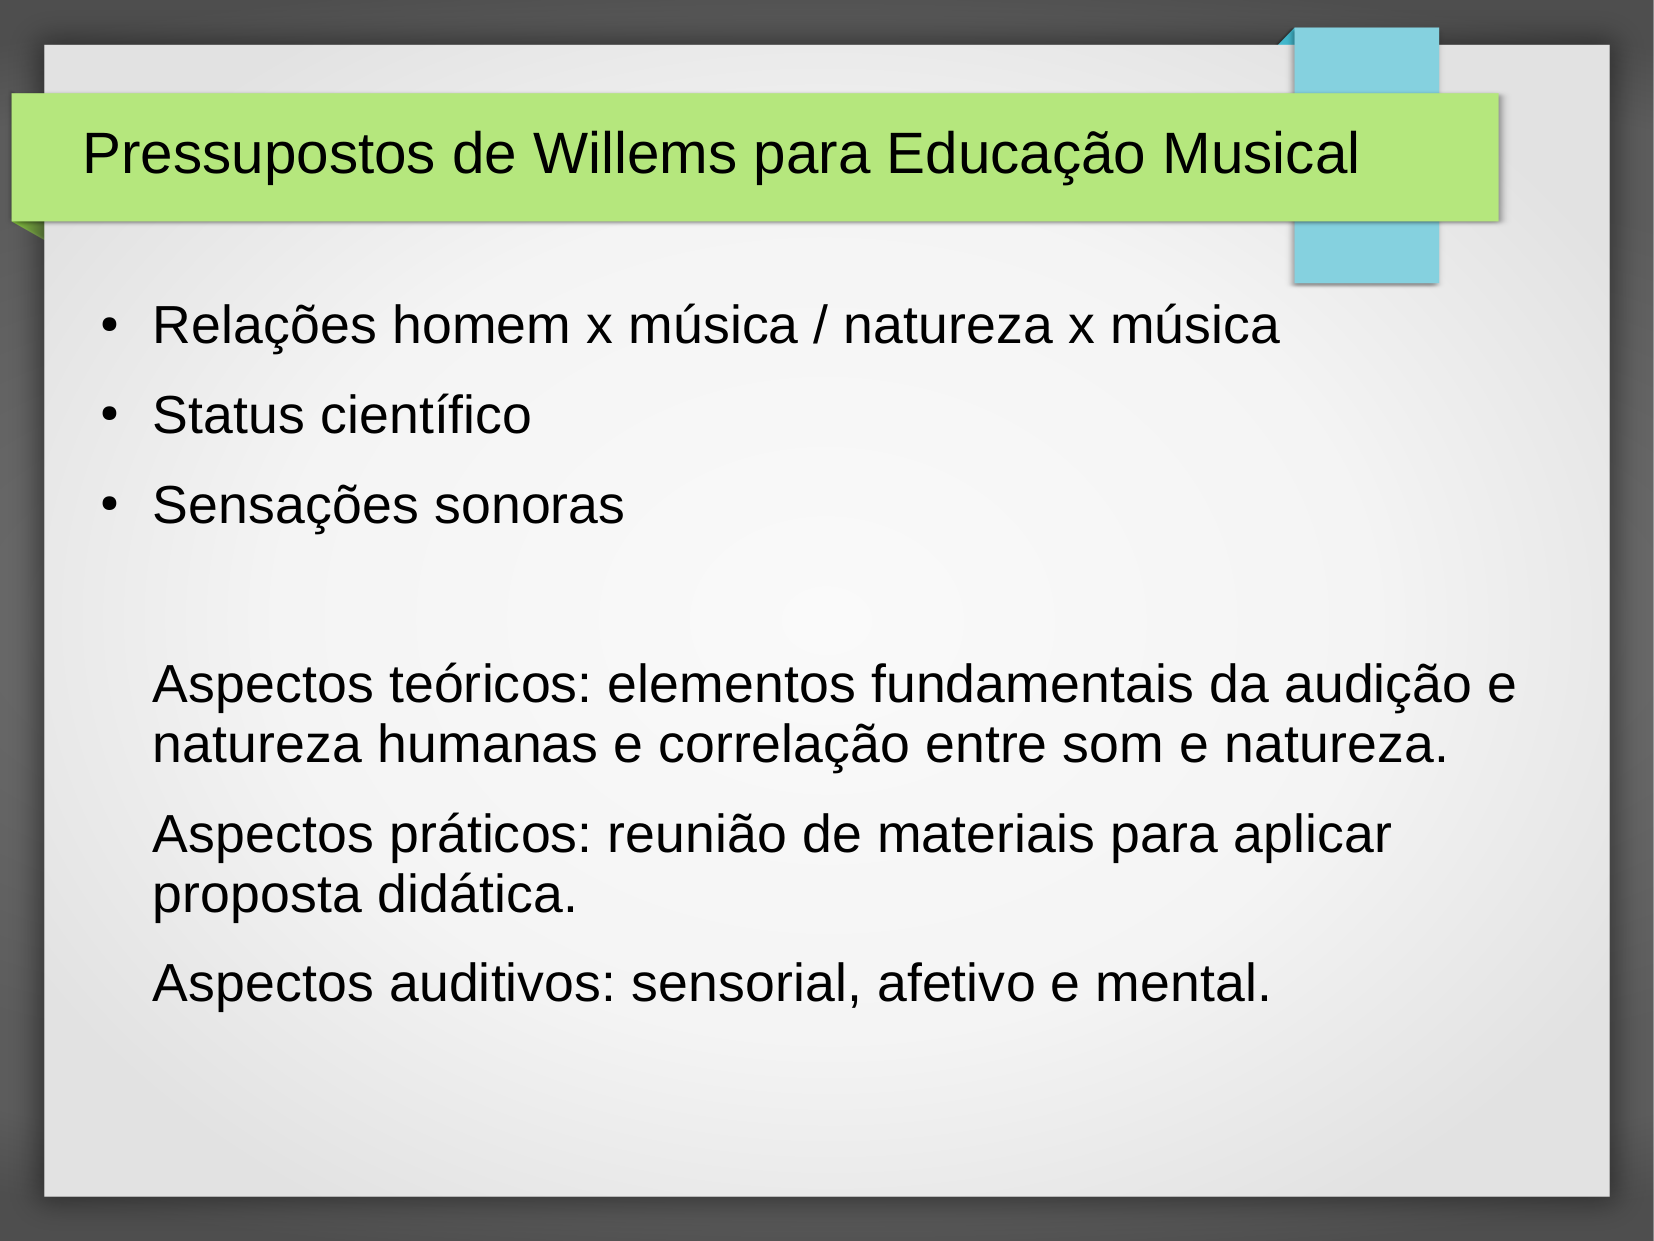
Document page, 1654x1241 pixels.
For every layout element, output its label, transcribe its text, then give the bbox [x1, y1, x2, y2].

picture [0, 0, 1654, 1241]
title Pressupostos de Willems para Educação Musical [82, 88, 1654, 219]
list Relações homem x música / natureza x música Status científico Sensações sonoras Aspectos teóricos: elementos fundamentais da audição e natureza humanas e correlação entre som e natureza. Aspectos práticos: reunião de materiais para aplicar proposta didática. Aspectos auditivos: sensorial, afetivo e mental. [82, 295, 1571, 1015]
